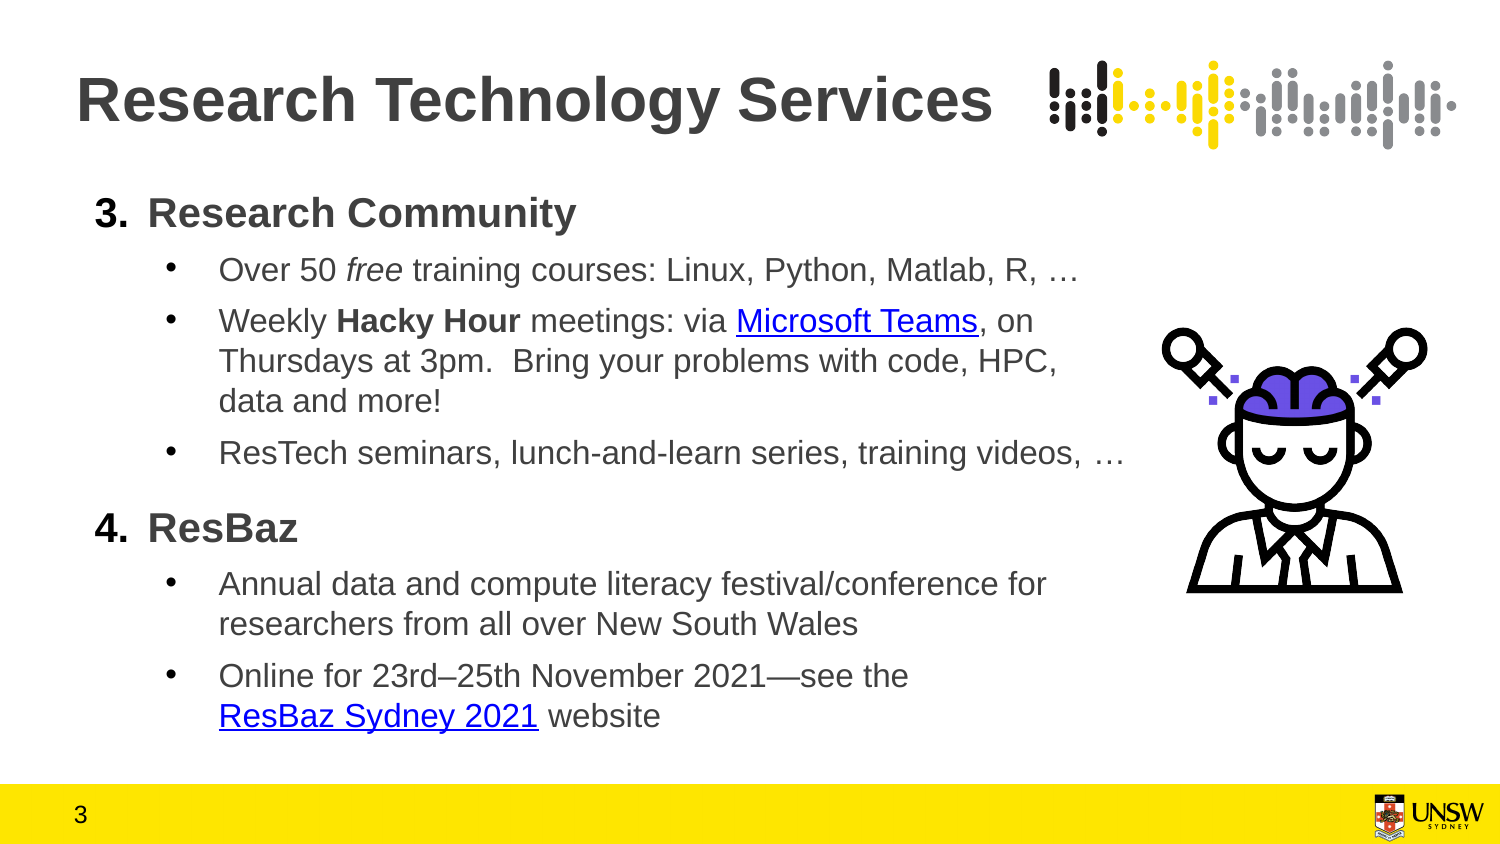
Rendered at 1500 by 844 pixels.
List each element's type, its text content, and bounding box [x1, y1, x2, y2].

list Research Community Over 50 free training courses: Linux, Python, Matlab, R, … Weekly Hacky Hour meetings: via Microsoft Teams, on Thursdays at 3pm. Bring your problems with code, HPC, data and more! ResTech seminars, lunch-and-learn series, training videos, … ResBaz Annual data and compute literacy festival/conference for researchers from all over New South Wales Online for 23rd–25th November 2021—see the ResBaz Sydney 2021 website [76, 185, 1140, 733]
picture [1043, 53, 1460, 157]
title Research Technology Services [76, 59, 1043, 136]
picture [0, 784, 1500, 844]
picture [1139, 283, 1450, 594]
text_box <number> [59, 791, 219, 839]
